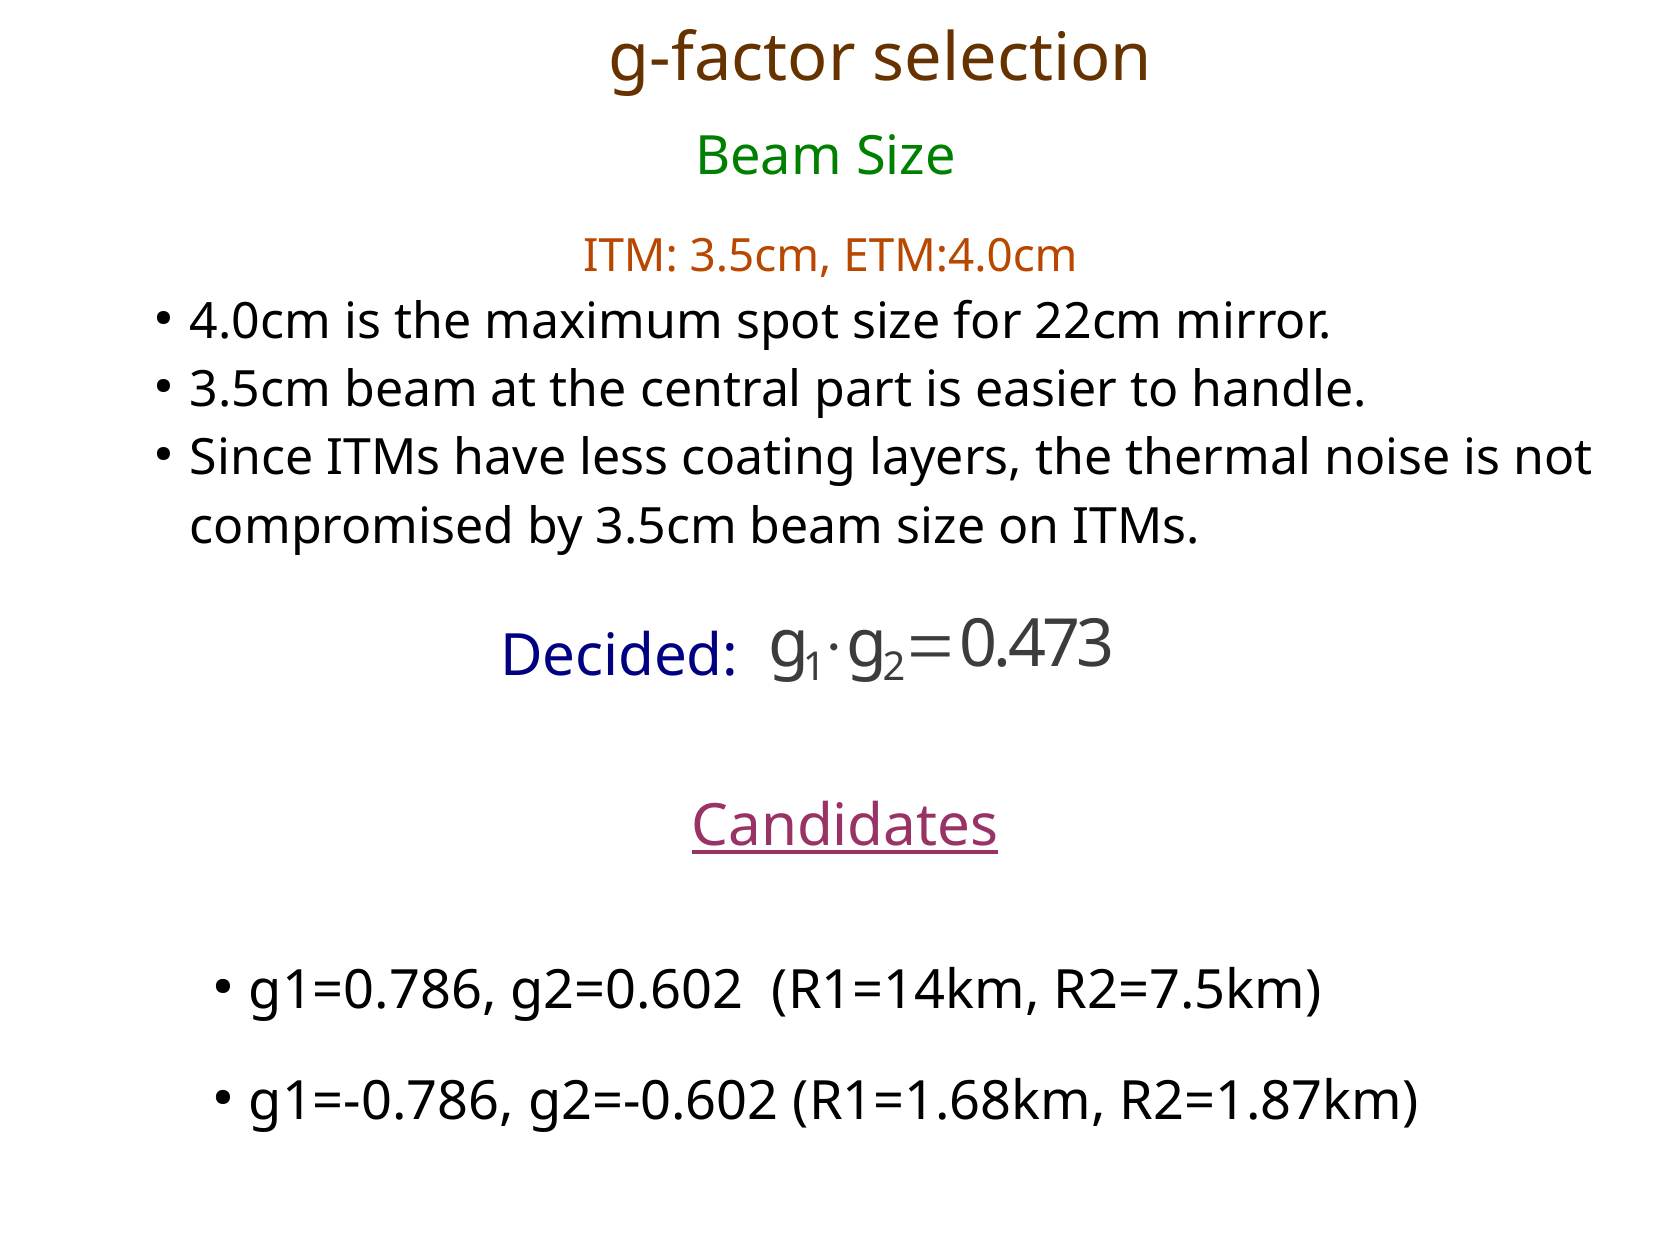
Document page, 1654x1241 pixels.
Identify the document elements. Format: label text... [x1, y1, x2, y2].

text_box g-factor selection [594, 1, 1124, 97]
text_box Candidates [676, 775, 989, 861]
text_box g1=0.786, g2=0.602 (R1=14km, R2=7.5km) g1=-0.786, g2=-0.602 (R1=1.68km, R2=1.87km) [198, 906, 1480, 1085]
text_box Beam Size [680, 108, 956, 190]
text_box Decided: [485, 606, 740, 691]
text_box 4.0cm is the maximum spot size for 22cm mirror. 3.5cm beam at the central part is easier to handle. Since ITMs have less coating layers, the thermal noise is not compromised by 3.5cm beam size on ITMs. [139, 277, 1513, 534]
chart [759, 616, 1117, 691]
text_box ITM: 3.5cm, ETM:4.0cm [568, 215, 1086, 277]
